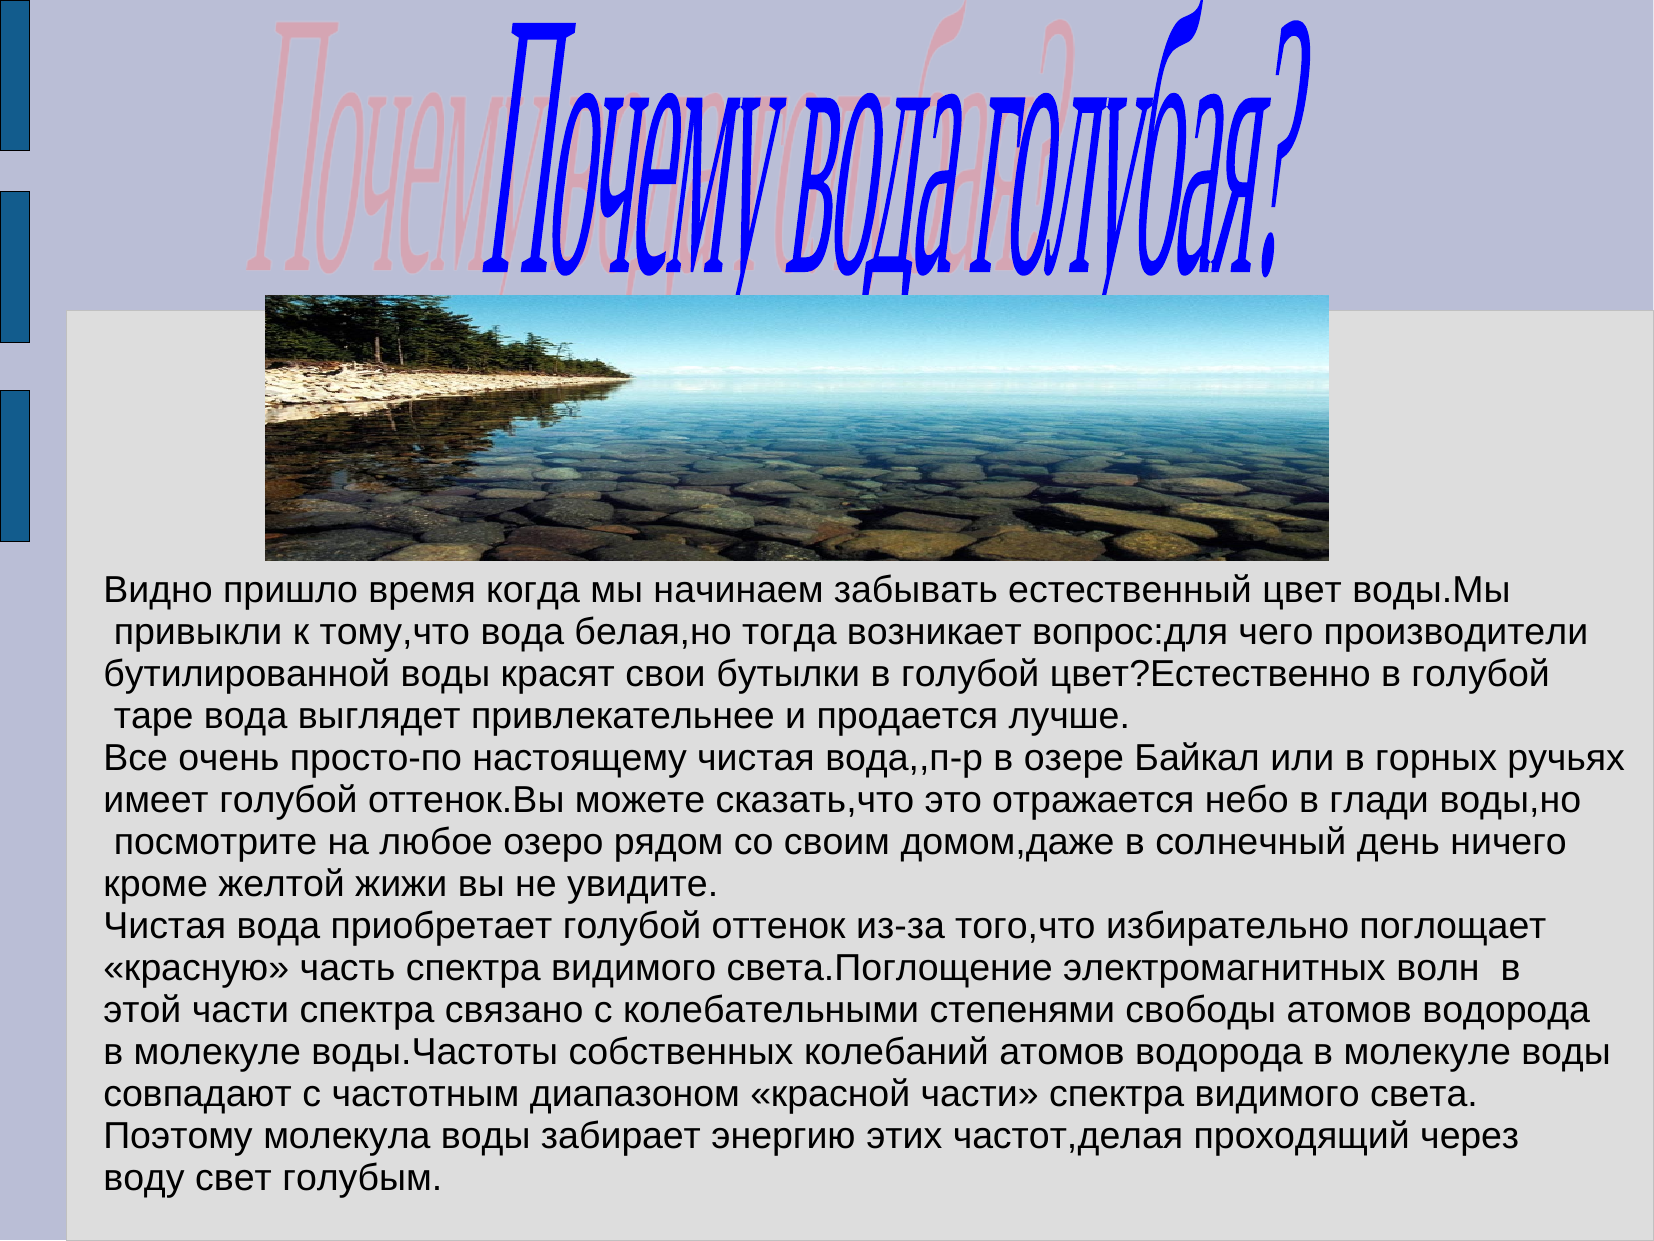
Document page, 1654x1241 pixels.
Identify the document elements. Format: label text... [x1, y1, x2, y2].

text_box Почему вода голубая? [862, 97, 931, 295]
picture [265, 295, 1329, 562]
text_box Почему вода голубая? [1261, 232, 1275, 278]
text_box Почему вода голубая? [785, 97, 841, 273]
text_box Почему вода голубая? [1271, 20, 1311, 208]
text_box Почему вода голубая? [552, 92, 601, 276]
text_box Почему вода голубая? [915, 93, 962, 276]
text_box Почему вода голубая? [482, 22, 576, 273]
text_box Видно пришло время когда мы начинаем забывать естественный цвет воды.Мы привыкли к тому,что вода белая,но тогда возникает вопрос:для чего производители бутилированной воды красят свои бутылки в голубой цвет?Естественно в голубой таре вода выглядет привлекательнее и продается лучше. Все очень просто-по настоящему чистая вода,,п-р в озере Байкал или в горных ручьях имеет голубой оттенок.Вы можете сказать,что это отражается небо в глади воды,но посмотрите на любое озеро рядом со своим домом,даже в солнечный день ничего кроме желтой жижи вы не увидите. Чистая вода приобретает голубой оттенок из-за того,что избирательно поглощает «красную» часть спектра видимого света.Поглощение электромагнитных волн в этой части спектра связано с колебательными степенями свободы атомов водорода в молекуле воды.Частоты собственных колебаний атомов водорода в молекуле воды совпадают с частотным диапазоном «красной части» спектра видимого света. Поэтому молекула воды забирает энергию этих частот,делая проходящий через воду свет голубым. [88, 561, 1640, 1207]
text_box Почему вода голубая? [665, 97, 787, 295]
text_box Почему вода голубая? [636, 92, 681, 276]
text_box Почему вода голубая? [969, 0, 1204, 295]
text_box Почему вода голубая? [1177, 93, 1272, 276]
text_box Почему вода голубая? [600, 97, 650, 273]
text_box Почему вода голубая? [834, 92, 883, 276]
